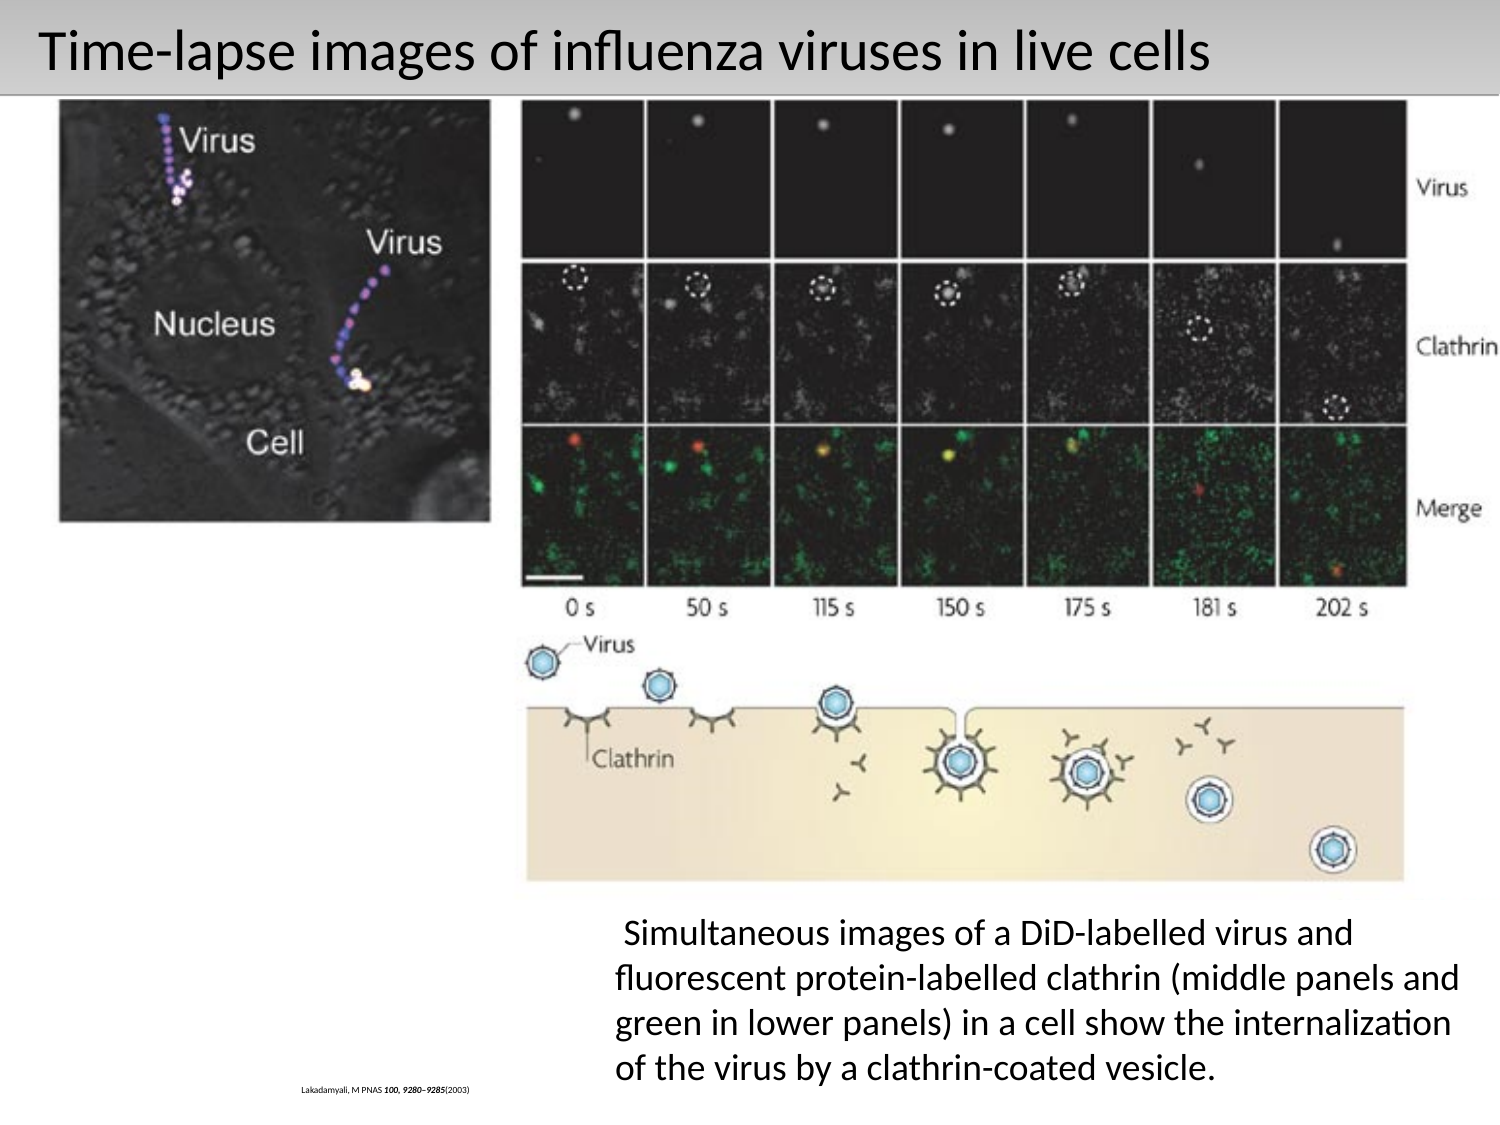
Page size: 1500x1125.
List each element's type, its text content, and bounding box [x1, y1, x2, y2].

title Time-lapse images of influenza viruses in live cells [23, 0, 1477, 94]
picture [50, 99, 1500, 1070]
text_box Simultaneous images of a DiD-labelled virus and fluorescent protein-labelled clathrin (middle panels and green in lower panels) in a cell show the internalization of the virus by a clathrin-coated vesicle. [600, 900, 1500, 1095]
list Lakadamyali, M PNAS 100, 9280–9285(2003) [0, 1084, 717, 1125]
